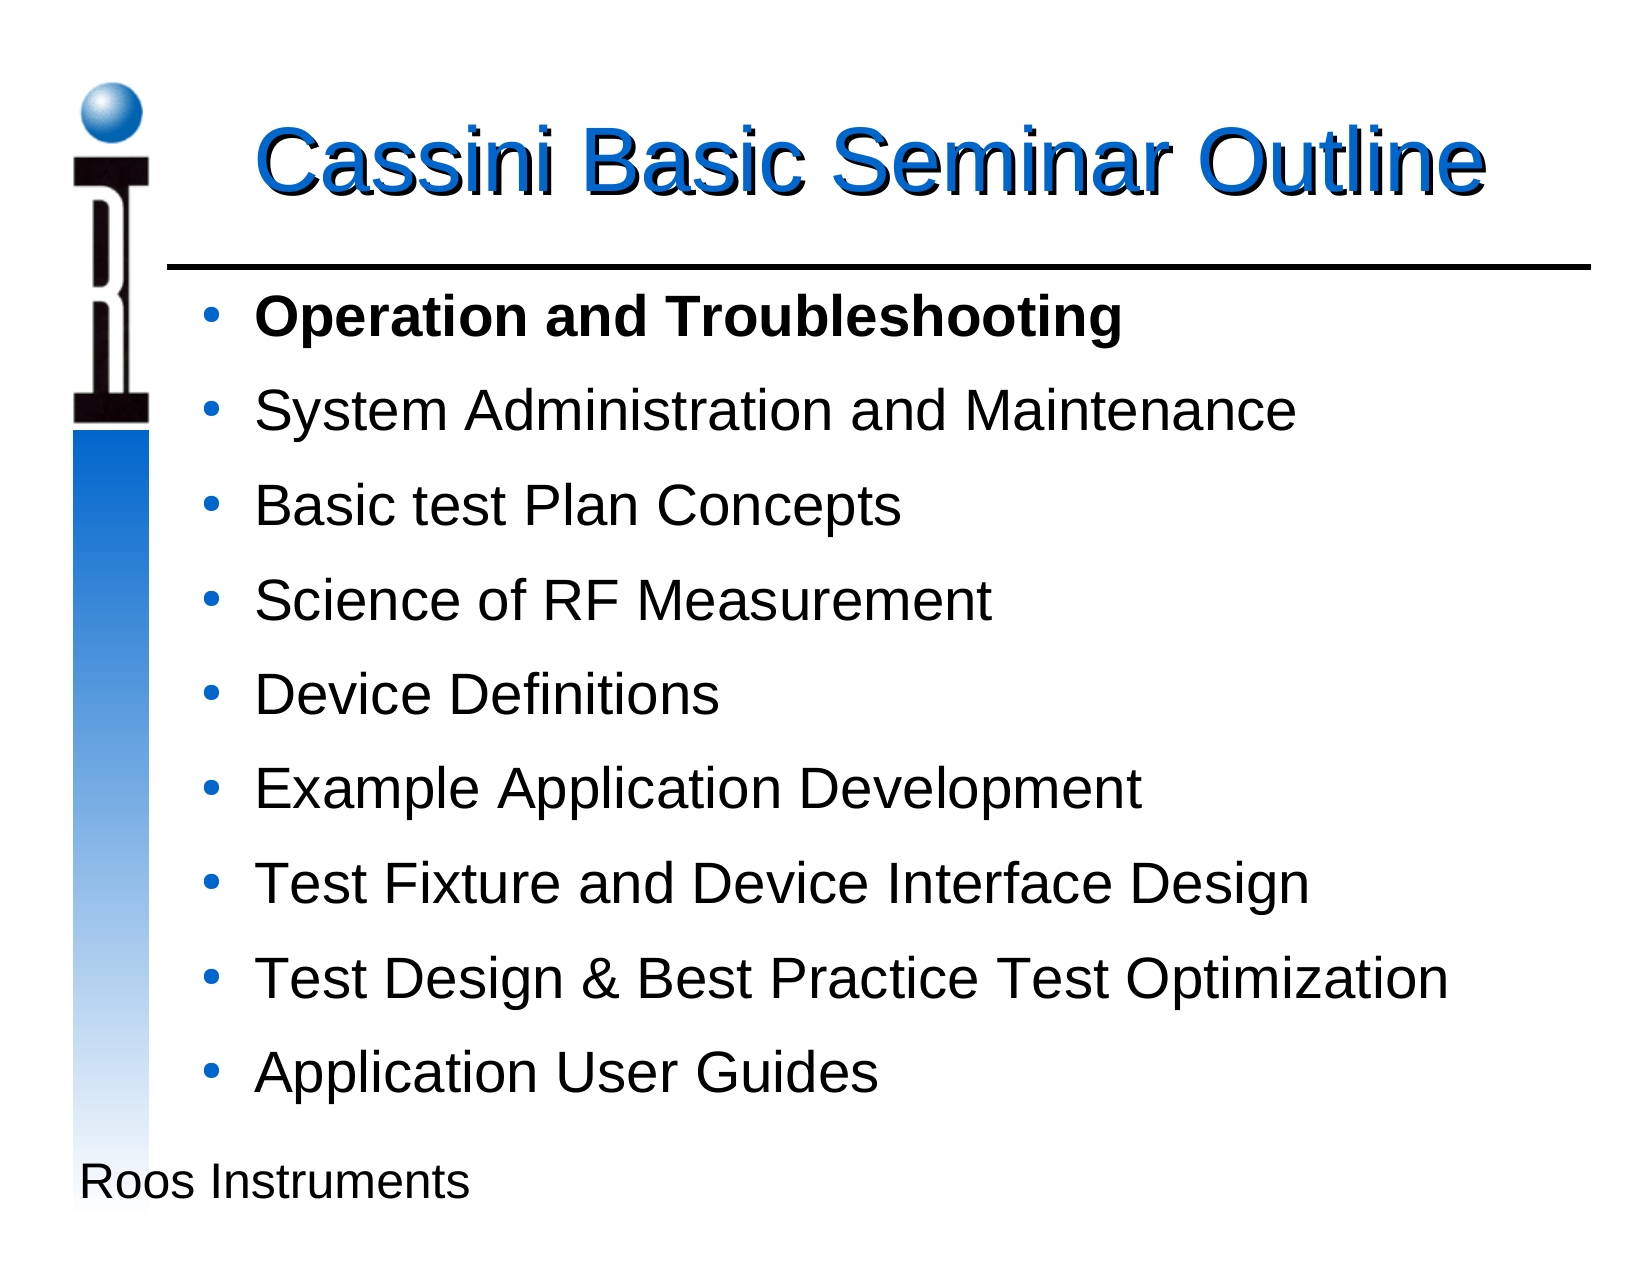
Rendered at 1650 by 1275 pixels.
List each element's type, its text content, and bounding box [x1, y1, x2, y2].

picture [69, 78, 154, 430]
title Cassini Basic Seminar Outline [151, 66, 1591, 253]
list Operation and Troubleshooting System Administration and Maintenance Basic test Plan Concepts Science of RF Measurement Device Definitions Example Application Development Test Fixture and Device Interface Design Test Design & Best Practice Test Optimization Application User Guides [183, 283, 1591, 1133]
